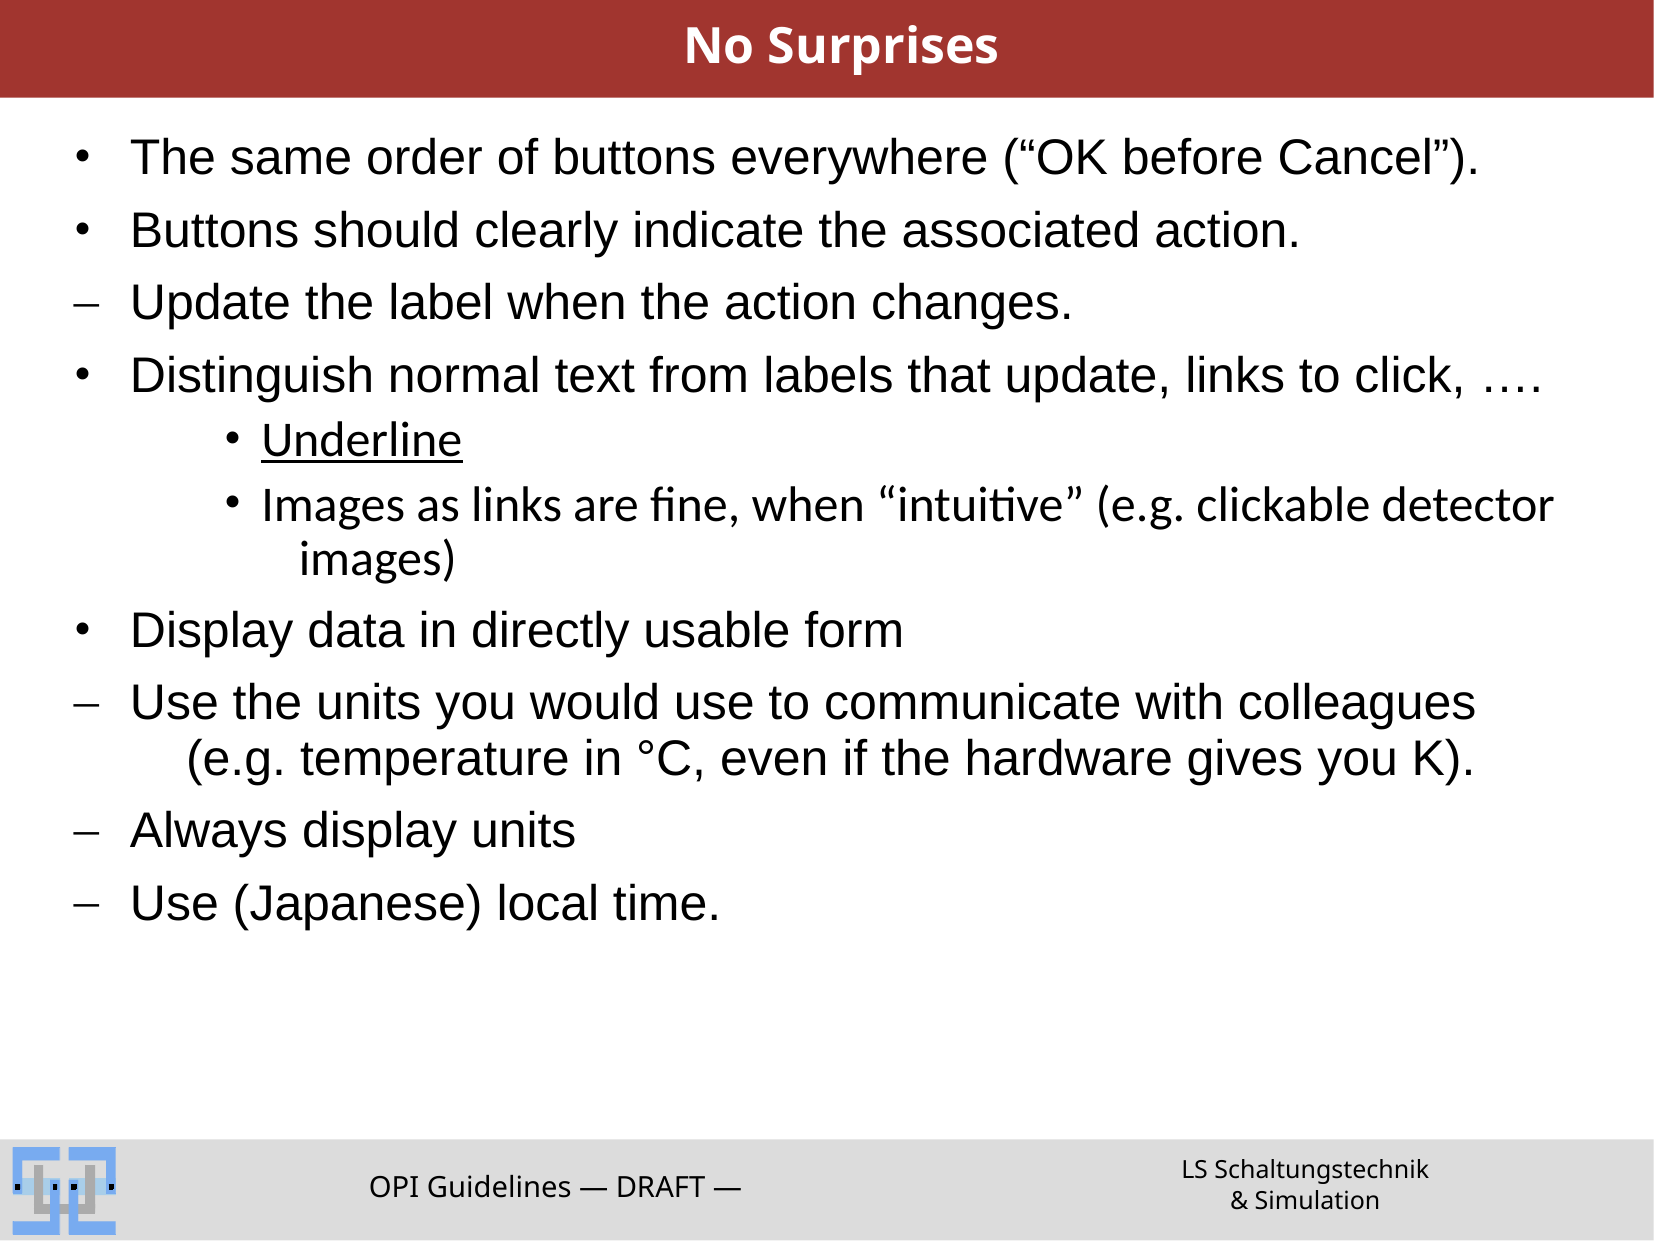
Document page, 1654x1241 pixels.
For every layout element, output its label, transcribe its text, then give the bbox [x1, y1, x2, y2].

text_box OPI Guidelines — DRAFT — [368, 1167, 1122, 1211]
list The same order of buttons everywhere (“OK before Cancel”). Buttons should clearly indicate the associated action. Update the label when the action changes. Distinguish normal text from labels that update, links to click, …. Underline Images as links are fine, when “intuitive” (e.g. clickable detector images) Display data in directly usable form Use the units you would use to communicate with colleagues (e.g. temperature in °C, even if the hardware gives you K). Always display units Use (Japanese) local time. [73, 130, 1579, 949]
title No Surprises [97, 6, 1586, 81]
